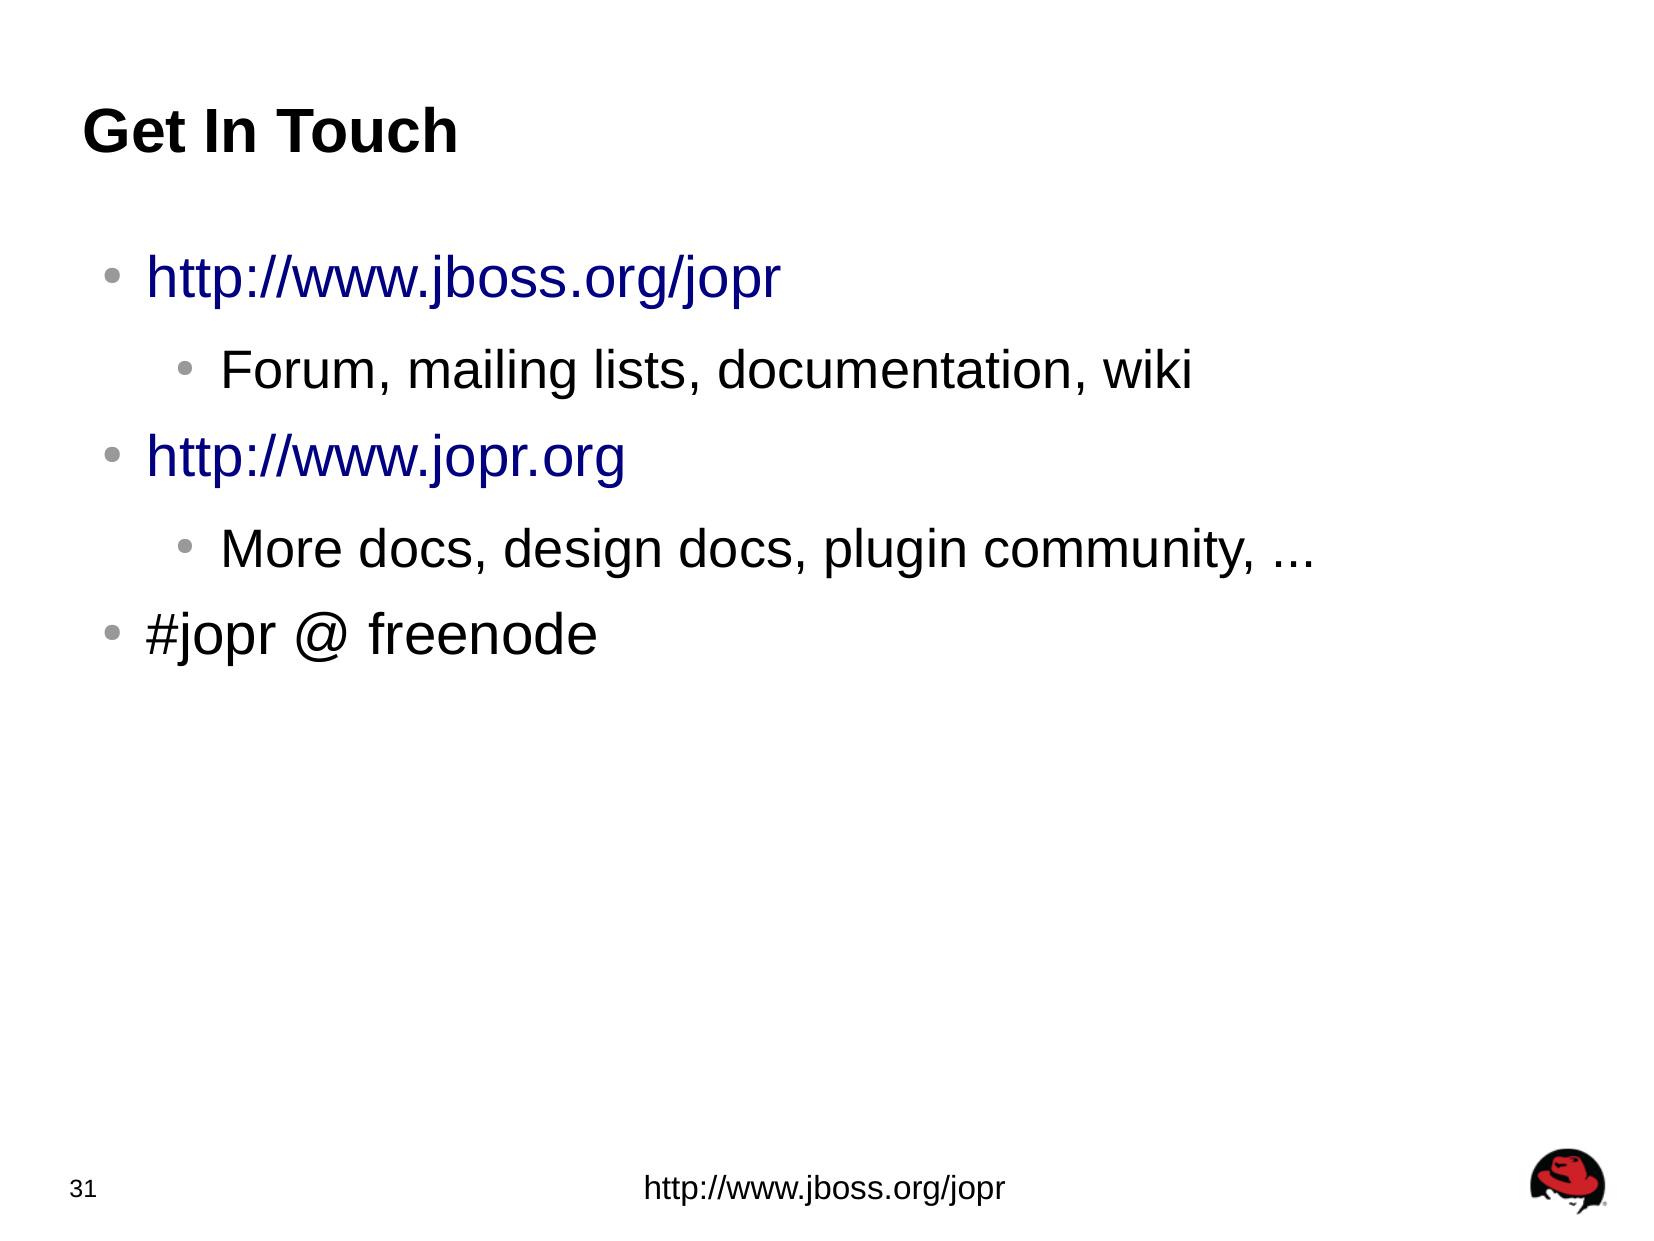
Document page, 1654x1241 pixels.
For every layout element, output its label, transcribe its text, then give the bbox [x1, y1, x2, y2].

title Get In Touch [82, 37, 1571, 226]
list http://www.jboss.org/jopr Forum, mailing lists, documentation, wiki http://www.jopr.org More docs, design docs, plugin community, ... #jopr @ freenode [86, 244, 1576, 1039]
picture [1529, 1146, 1613, 1224]
